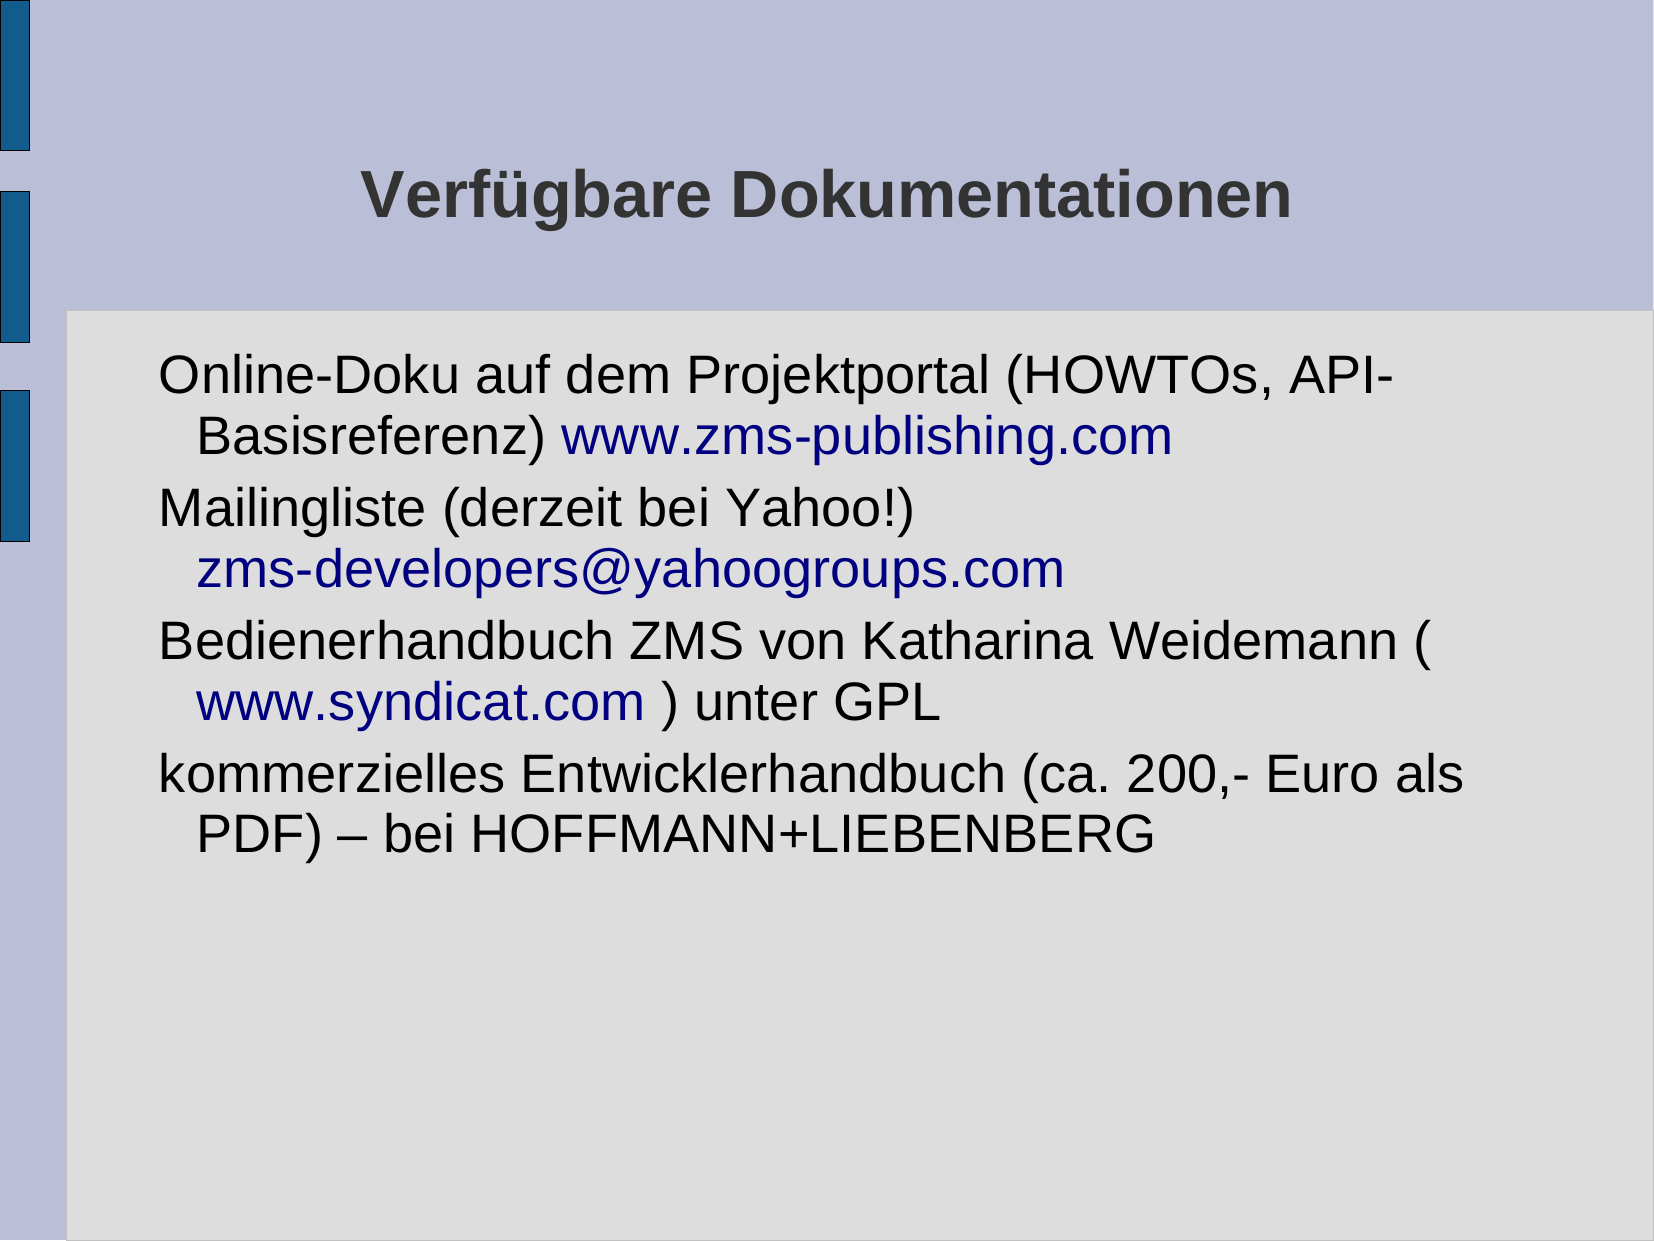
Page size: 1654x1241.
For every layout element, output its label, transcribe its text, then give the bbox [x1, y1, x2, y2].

list Online-Doku auf dem Projektportal (HOWTOs, API-Basisreferenz) www.zms-publishing.com Mailingliste (derzeit bei Yahoo!) zms-developers@yahoogroups.com Bedienerhandbuch ZMS von Katharina Weidemann ( www.syndicat.com ) unter GPL kommerzielles Entwicklerhandbuch (ca. 200,- Euro als PDF) – bei HOFFMANN+LIEBENBERG [121, 344, 1534, 1127]
title Verfügbare Dokumentationen [121, 91, 1534, 299]
